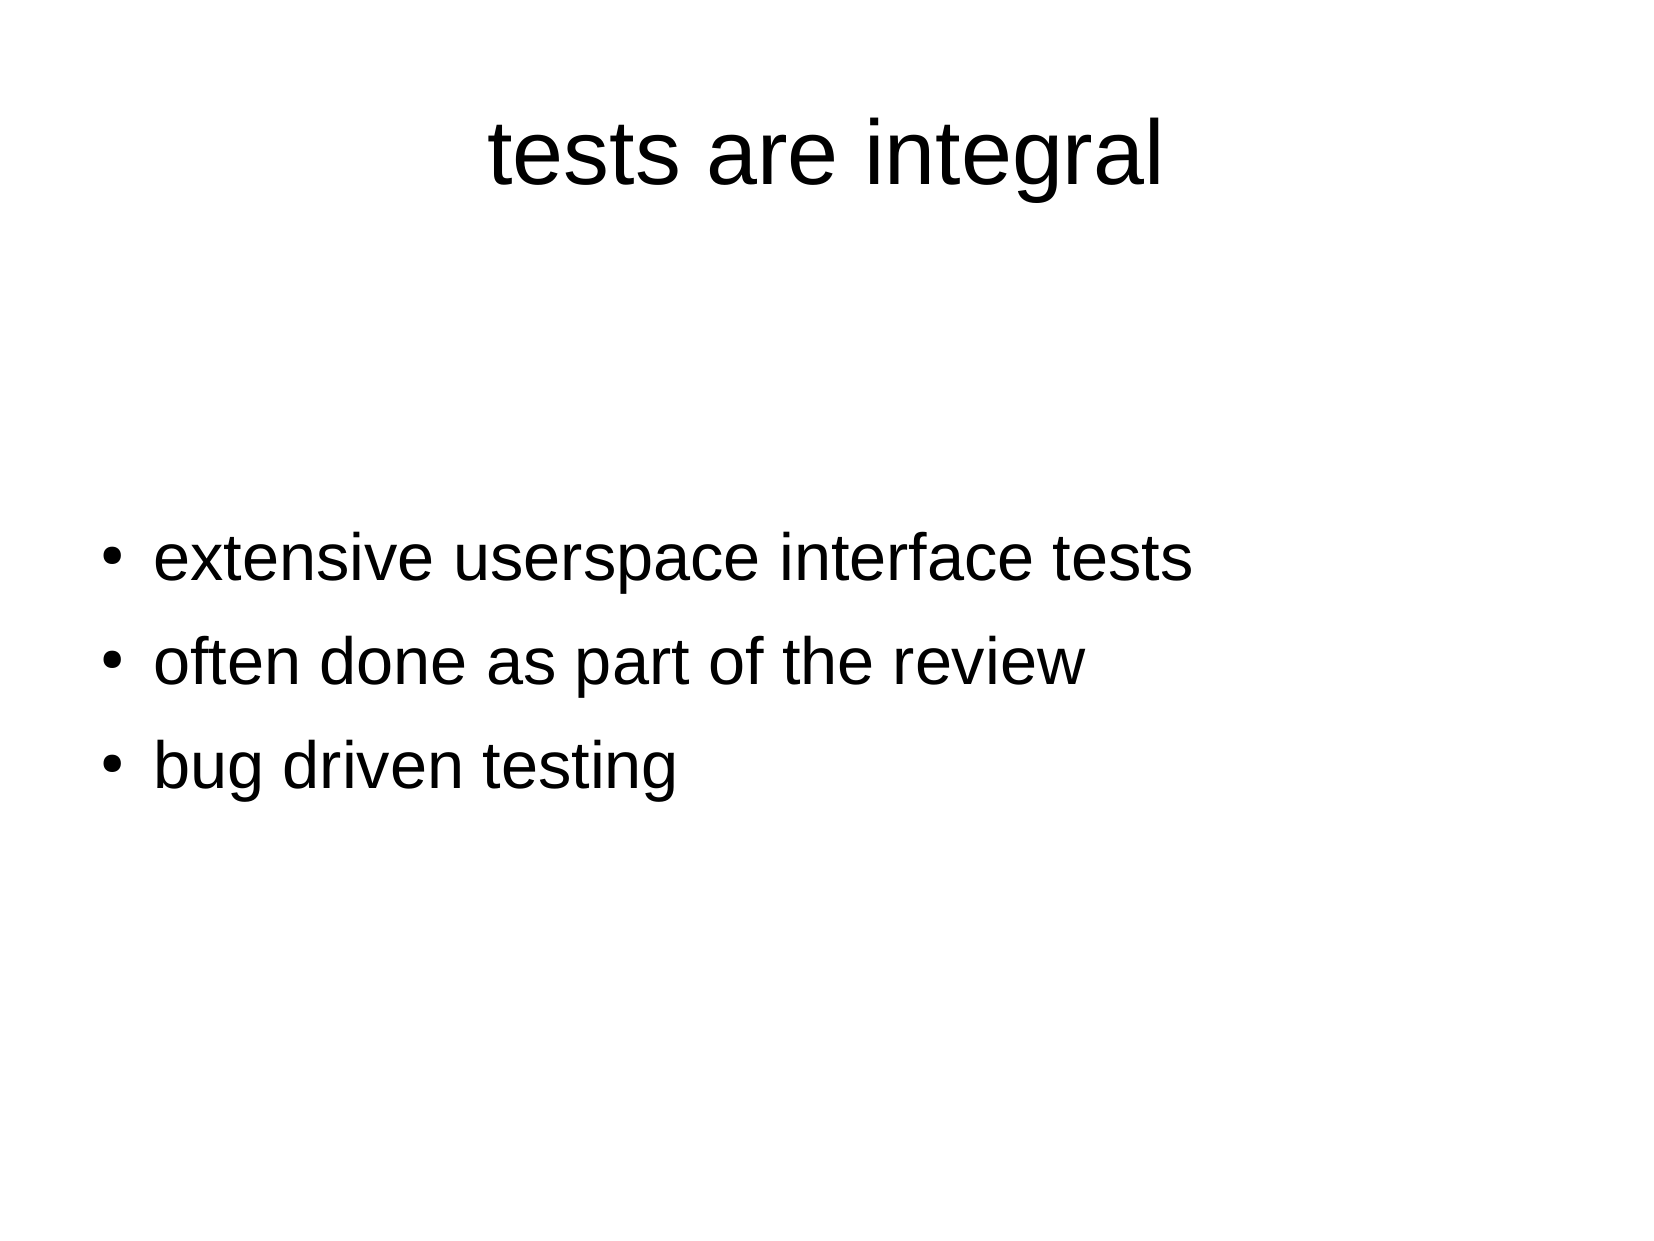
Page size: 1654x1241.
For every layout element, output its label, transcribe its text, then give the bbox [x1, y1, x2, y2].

list extensive userspace interface tests often done as part of the review bug driven testing [82, 519, 1571, 1109]
title tests are integral [82, 49, 1571, 257]
